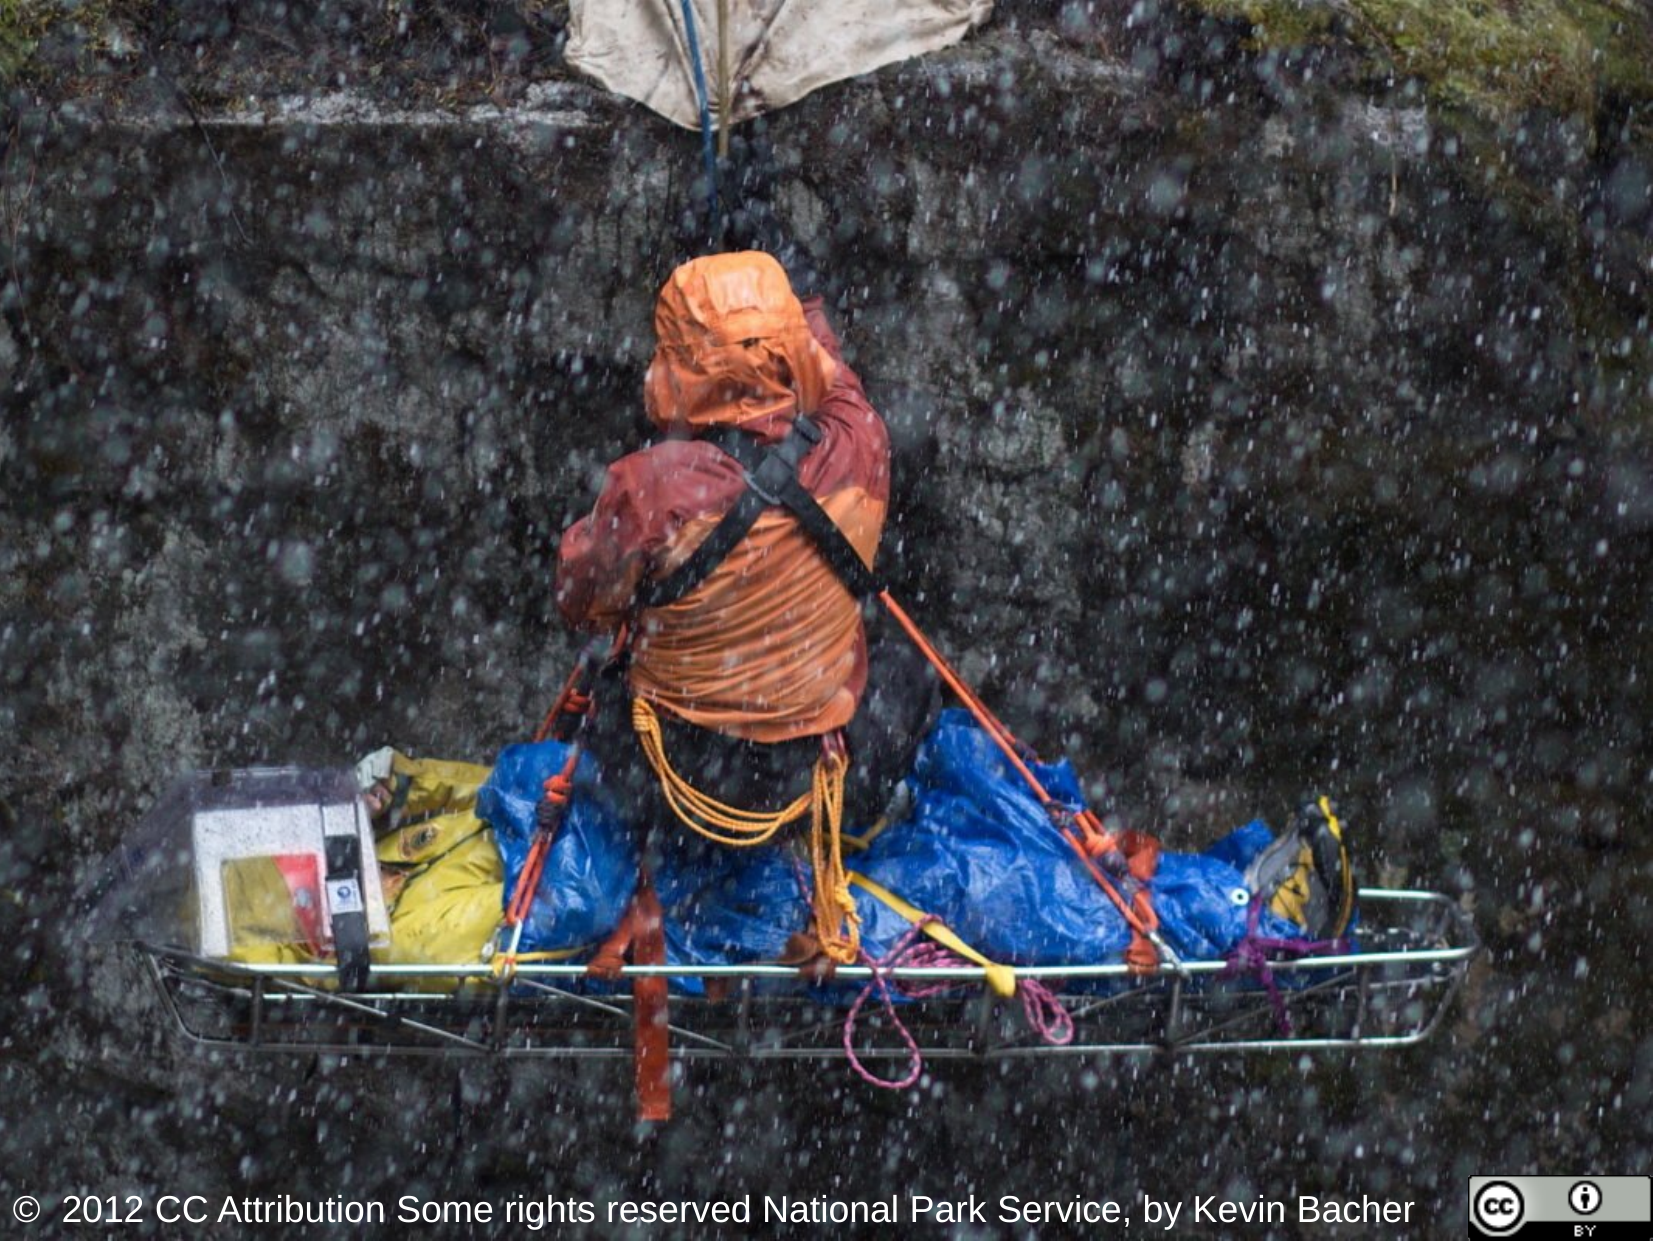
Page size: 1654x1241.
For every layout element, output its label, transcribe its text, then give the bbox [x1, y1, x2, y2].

picture [0, 0, 1653, 1241]
text_box © 2012 CC Attribution Some rights reserved National Park Service, by Kevin Bacher [0, 1180, 1431, 1238]
